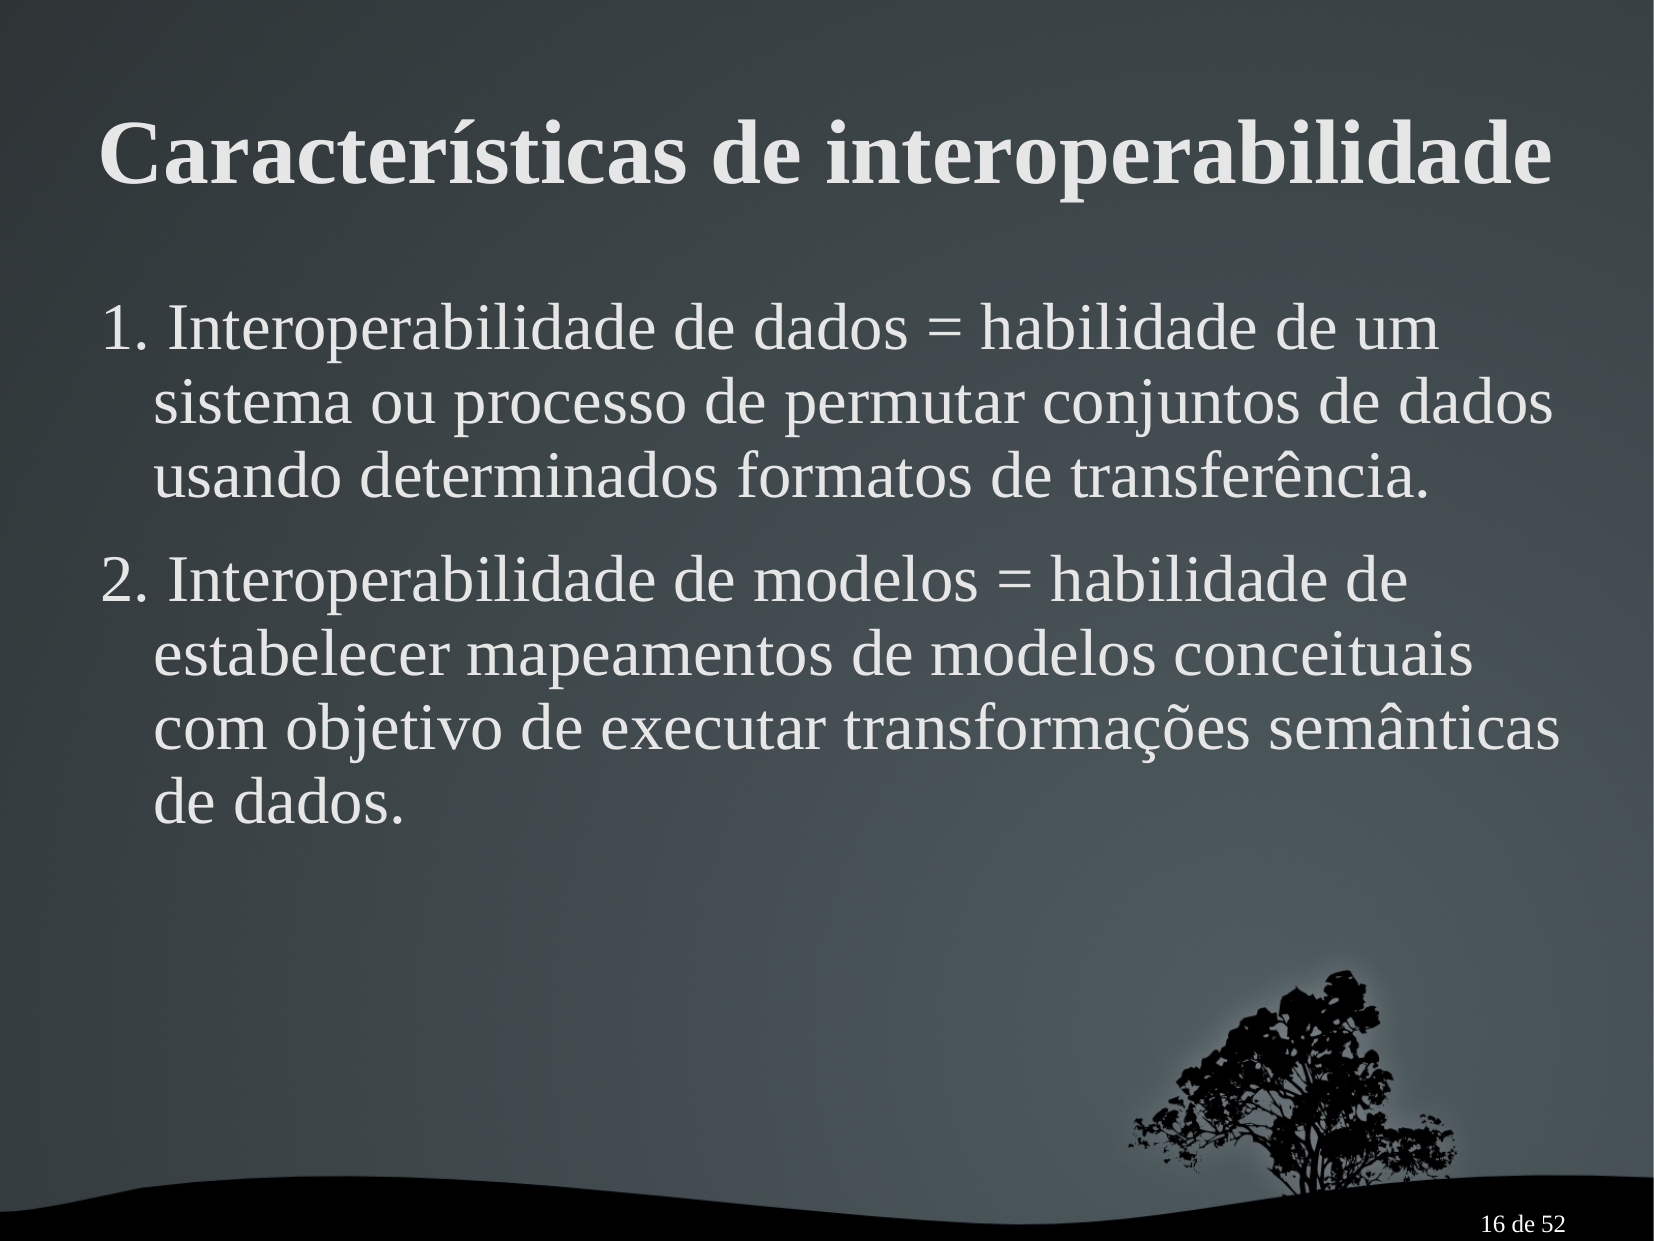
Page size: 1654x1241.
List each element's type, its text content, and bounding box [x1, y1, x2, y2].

picture [0, 0, 1654, 1241]
title Características de interoperabilidade [82, 49, 1571, 257]
list 1. Interoperabilidade de dados = habilidade de um sistema ou processo de permutar conjuntos de dados usando determinados formatos de transferência. 2. Interoperabilidade de modelos = habilidade de estabelecer mapeamentos de modelos conceituais com objetivo de executar transformações semânticas de dados. [82, 290, 1571, 1109]
